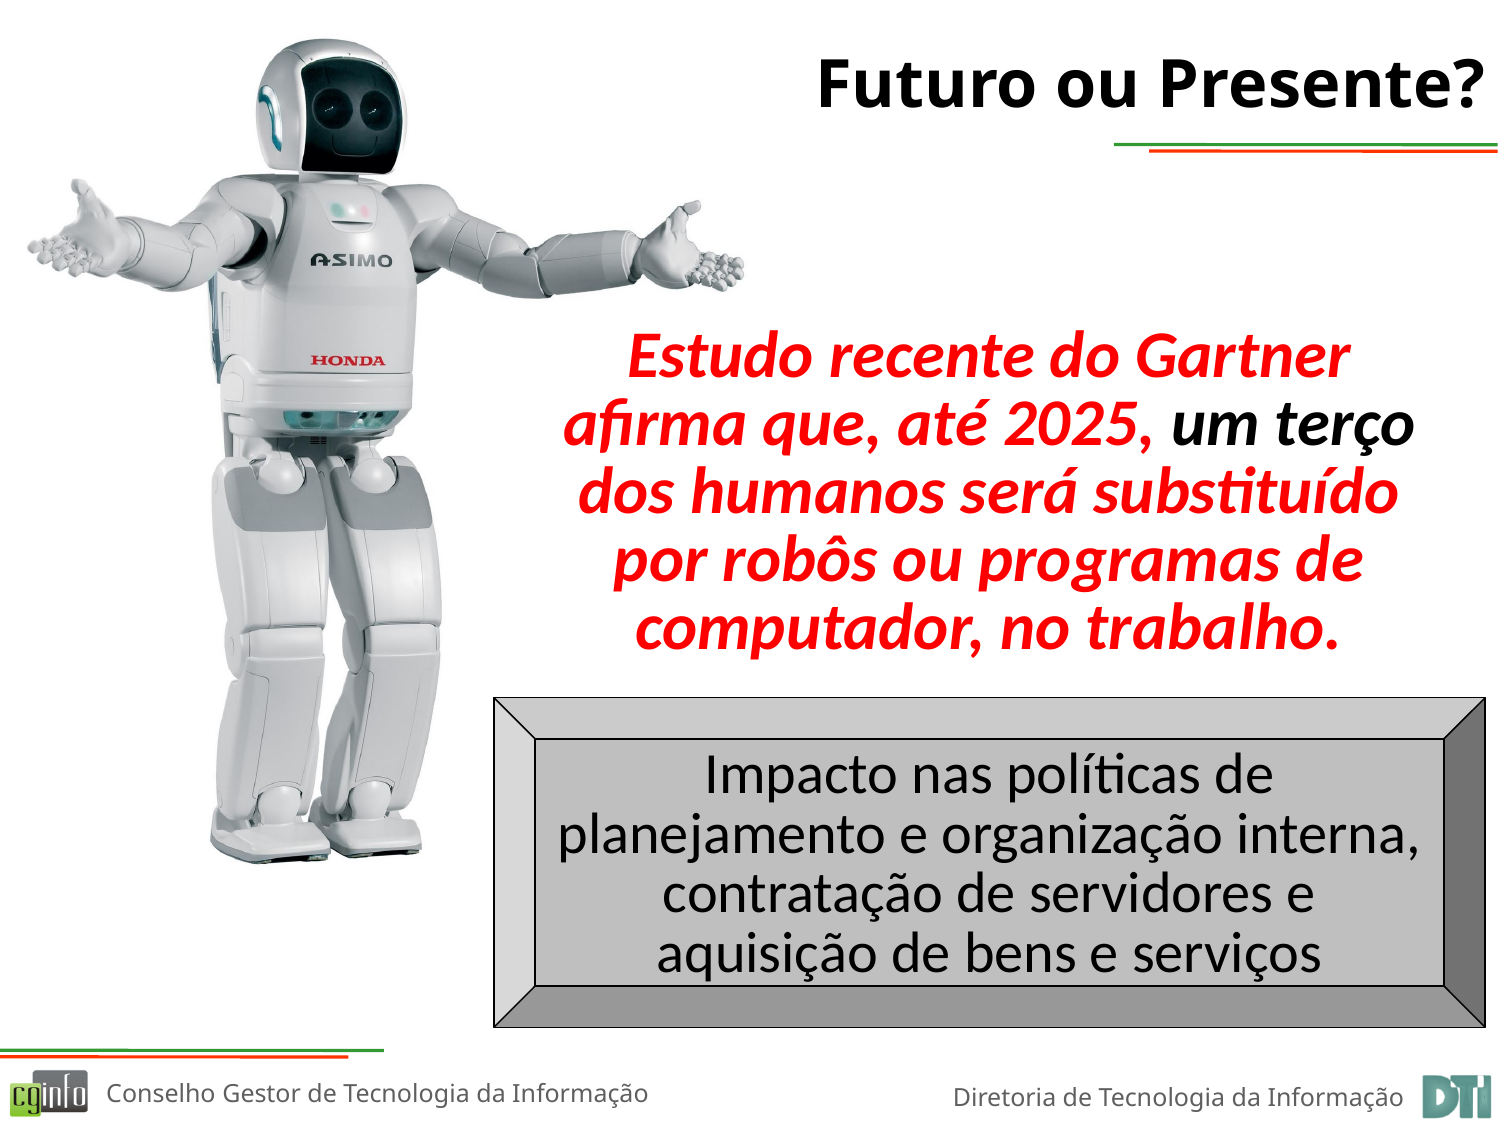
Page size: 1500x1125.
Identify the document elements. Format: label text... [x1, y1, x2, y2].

text_box Estudo recente do Gartner afirma que, até 2025, um terço dos humanos será substituído por robôs ou programas de computador, no trabalho. [513, 315, 1466, 684]
picture [0, 16, 763, 879]
text_box Impacto nas políticas de planejamento e organização interna, contratação de servidores e aquisição de bens e serviços [535, 739, 1444, 986]
title Futuro ou Presente? [152, 37, 1500, 125]
picture [1419, 1073, 1493, 1120]
picture [5, 1061, 92, 1125]
